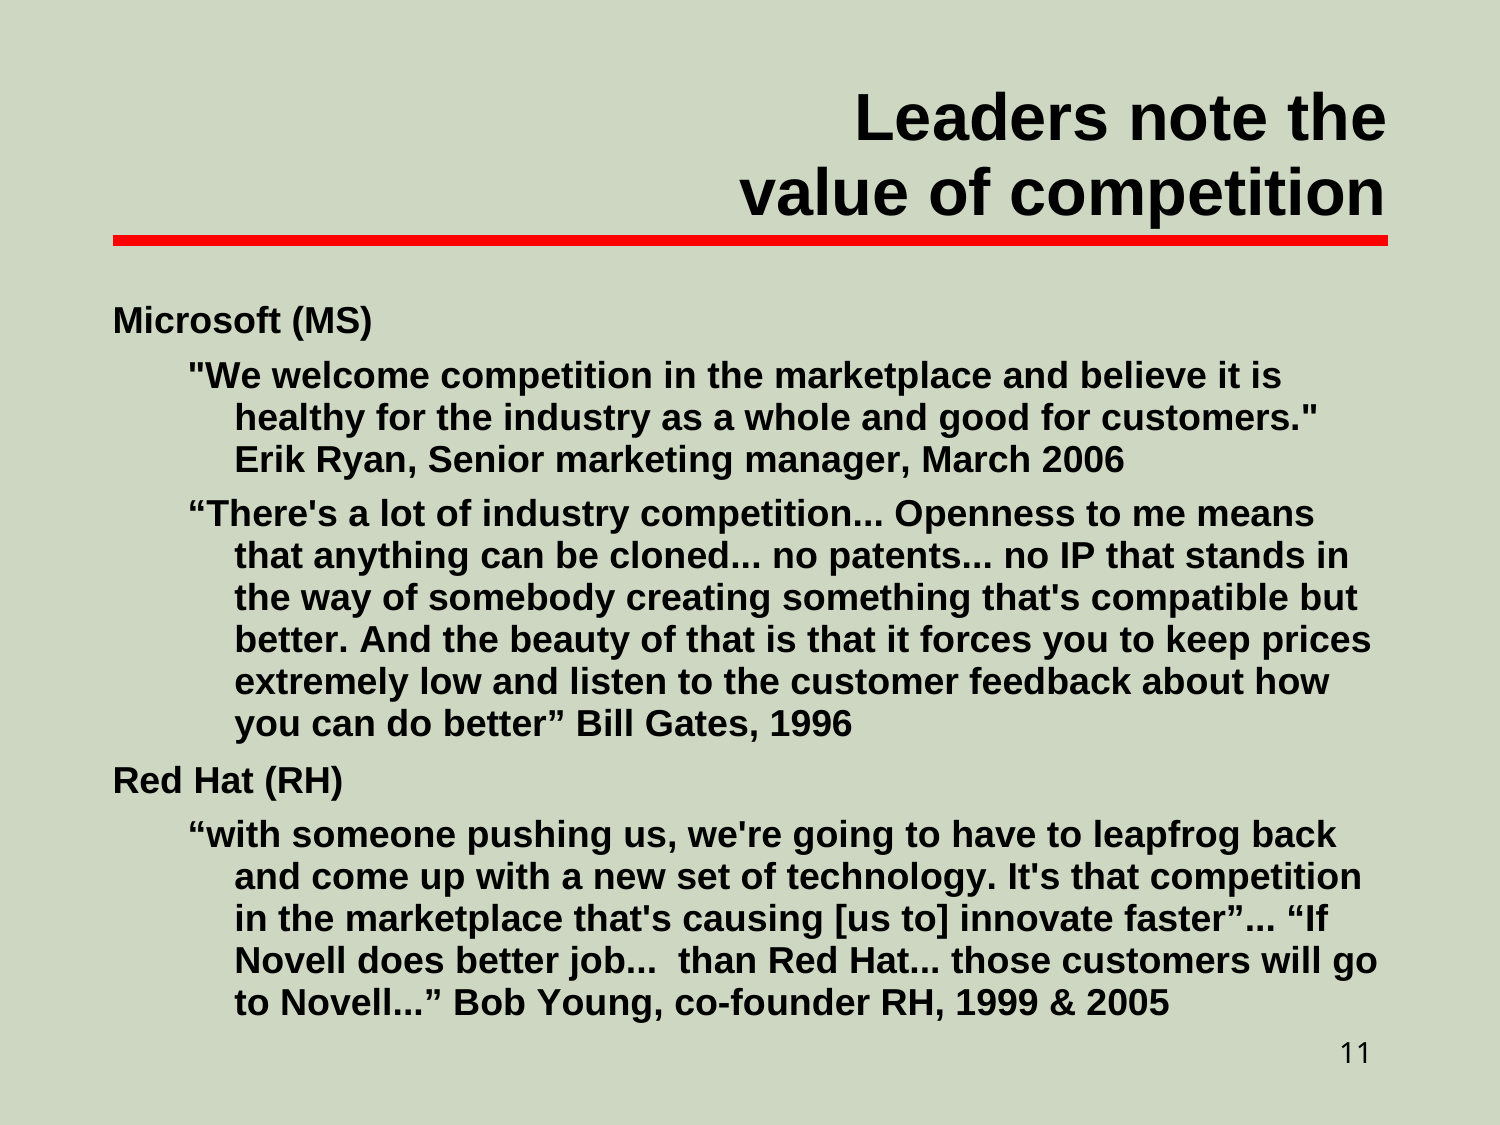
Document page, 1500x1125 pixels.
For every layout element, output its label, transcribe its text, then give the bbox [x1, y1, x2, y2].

title Leaders note the value of competition [337, 79, 1388, 230]
list Microsoft (MS) "We welcome competition in the marketplace and believe it is healthy for the industry as a whole and good for customers." Erik Ryan, Senior marketing manager, March 2006 “There's a lot of industry competition... Openness to me means that anything can be cloned... no patents... no IP that stands in the way of somebody creating something that's compatible but better. And the beauty of that is that it forces you to keep prices extremely low and listen to the customer feedback about how you can do better” Bill Gates, 1996 Red Hat (RH) “with someone pushing us, we're going to have to leapfrog back and come up with a new set of technology. It's that competition in the marketplace that's causing [us to] innovate faster”... “If Novell does better job... than Red Hat... those customers will go to Novell...” Bob Young, co-founder RH, 1999 & 2005 [112, 299, 1388, 1111]
